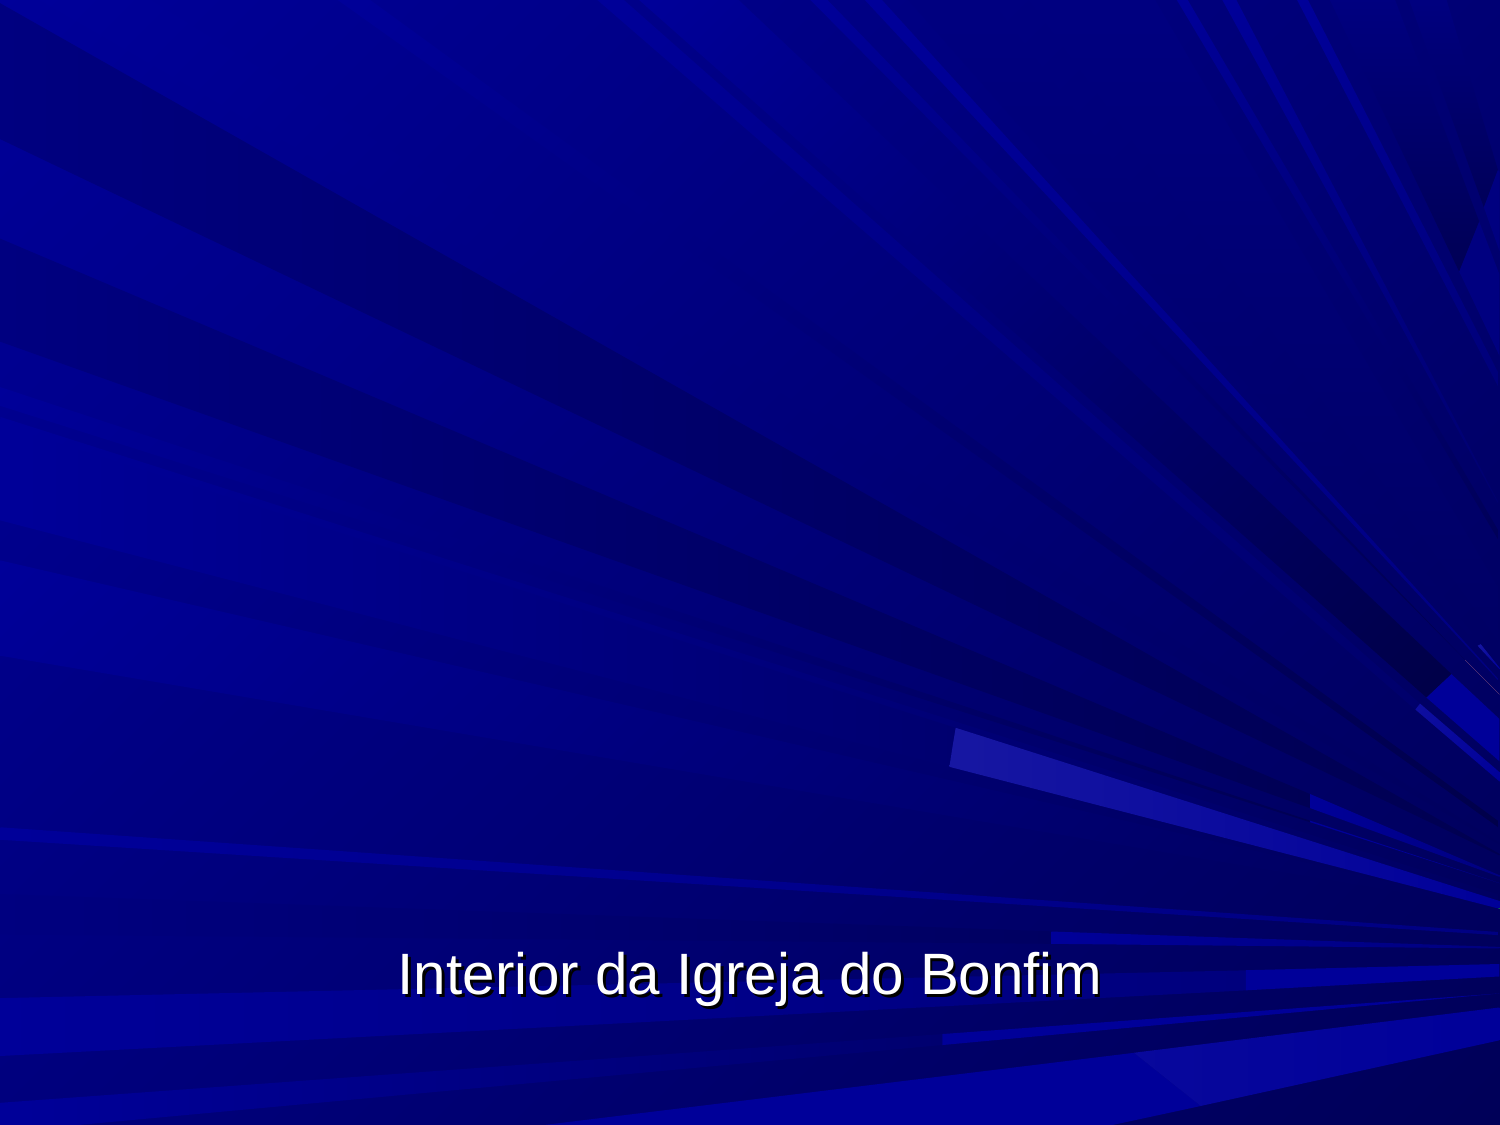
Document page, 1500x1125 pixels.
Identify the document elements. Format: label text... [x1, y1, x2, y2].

list Interior da Igreja do Bonfim [0, 928, 1500, 1125]
